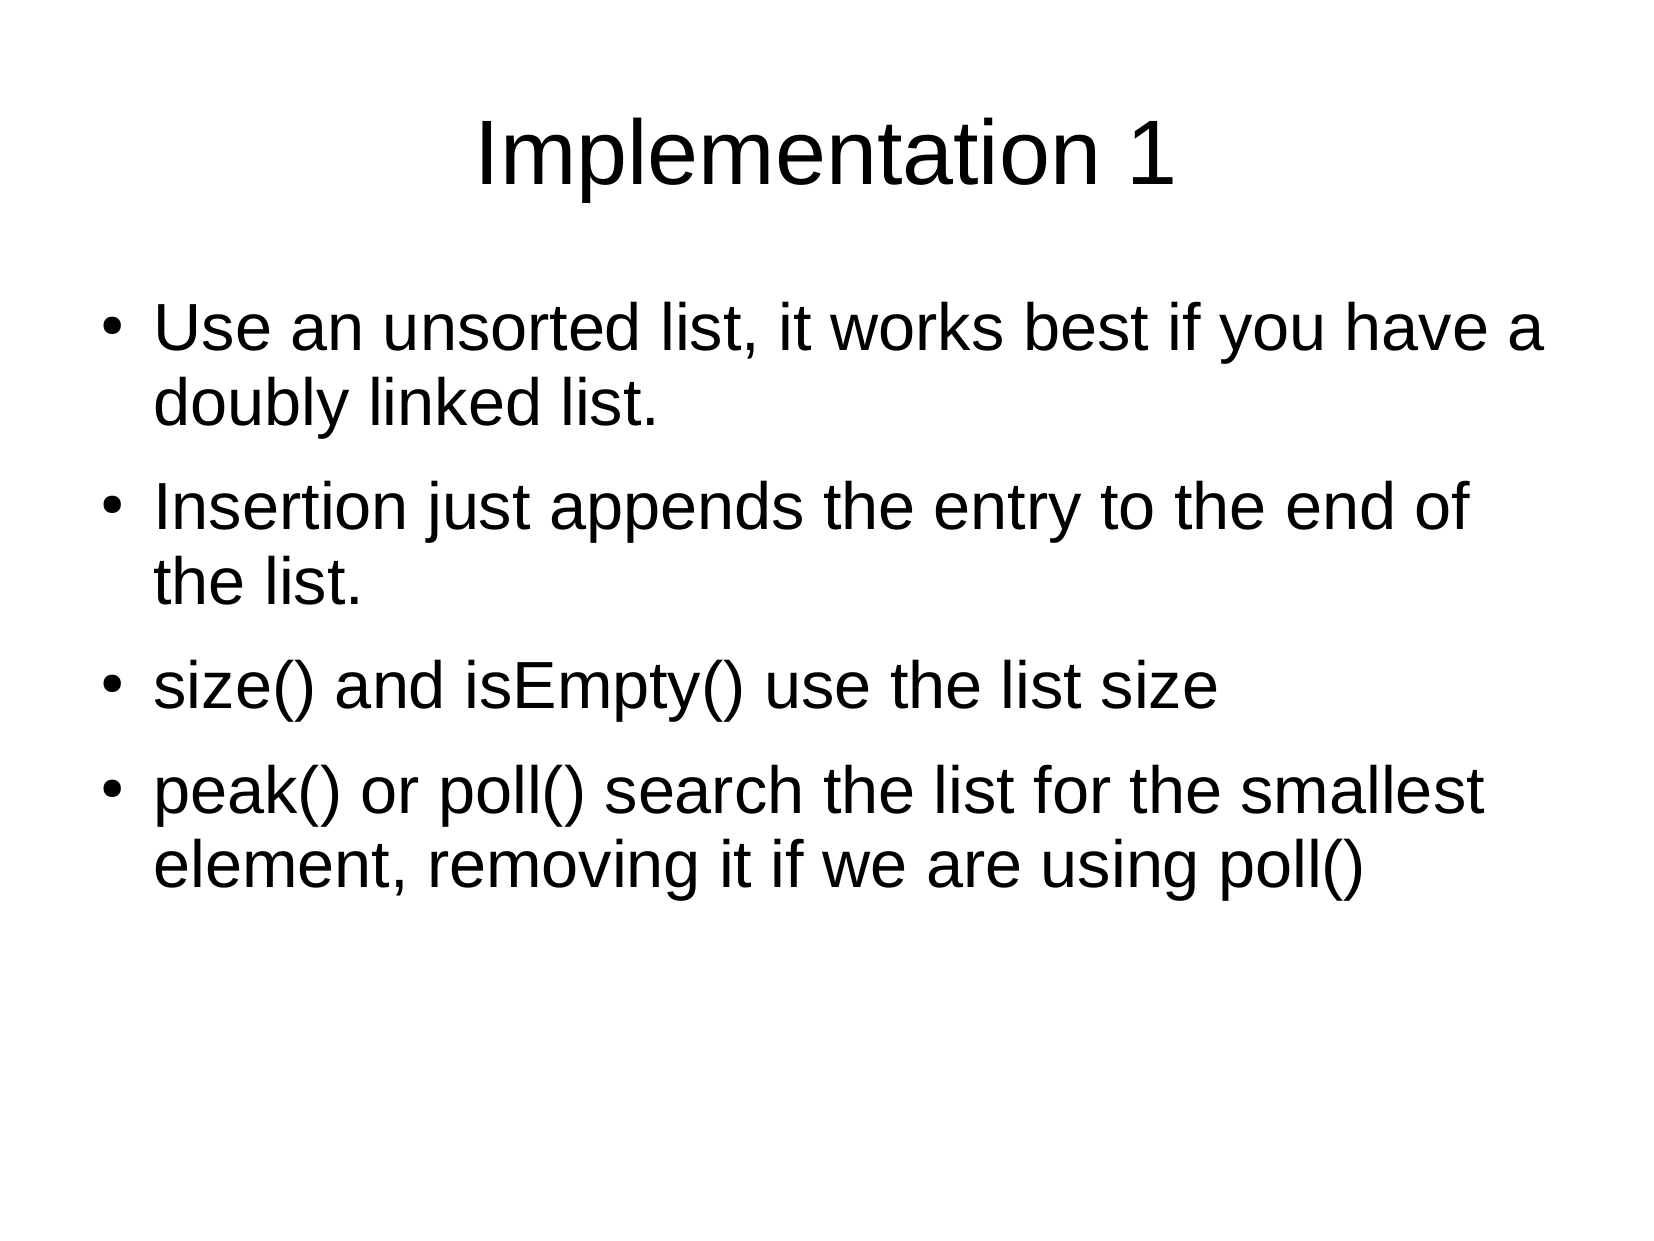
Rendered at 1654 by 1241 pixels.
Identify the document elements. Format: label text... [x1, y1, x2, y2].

title Implementation 1 [82, 56, 1571, 250]
list Use an unsorted list, it works best if you have a doubly linked list. Insertion just appends the entry to the end of the list. size() and isEmpty() use the list size peak() or poll() search the list for the smallest element, removing it if we are using poll() [82, 290, 1571, 1094]
